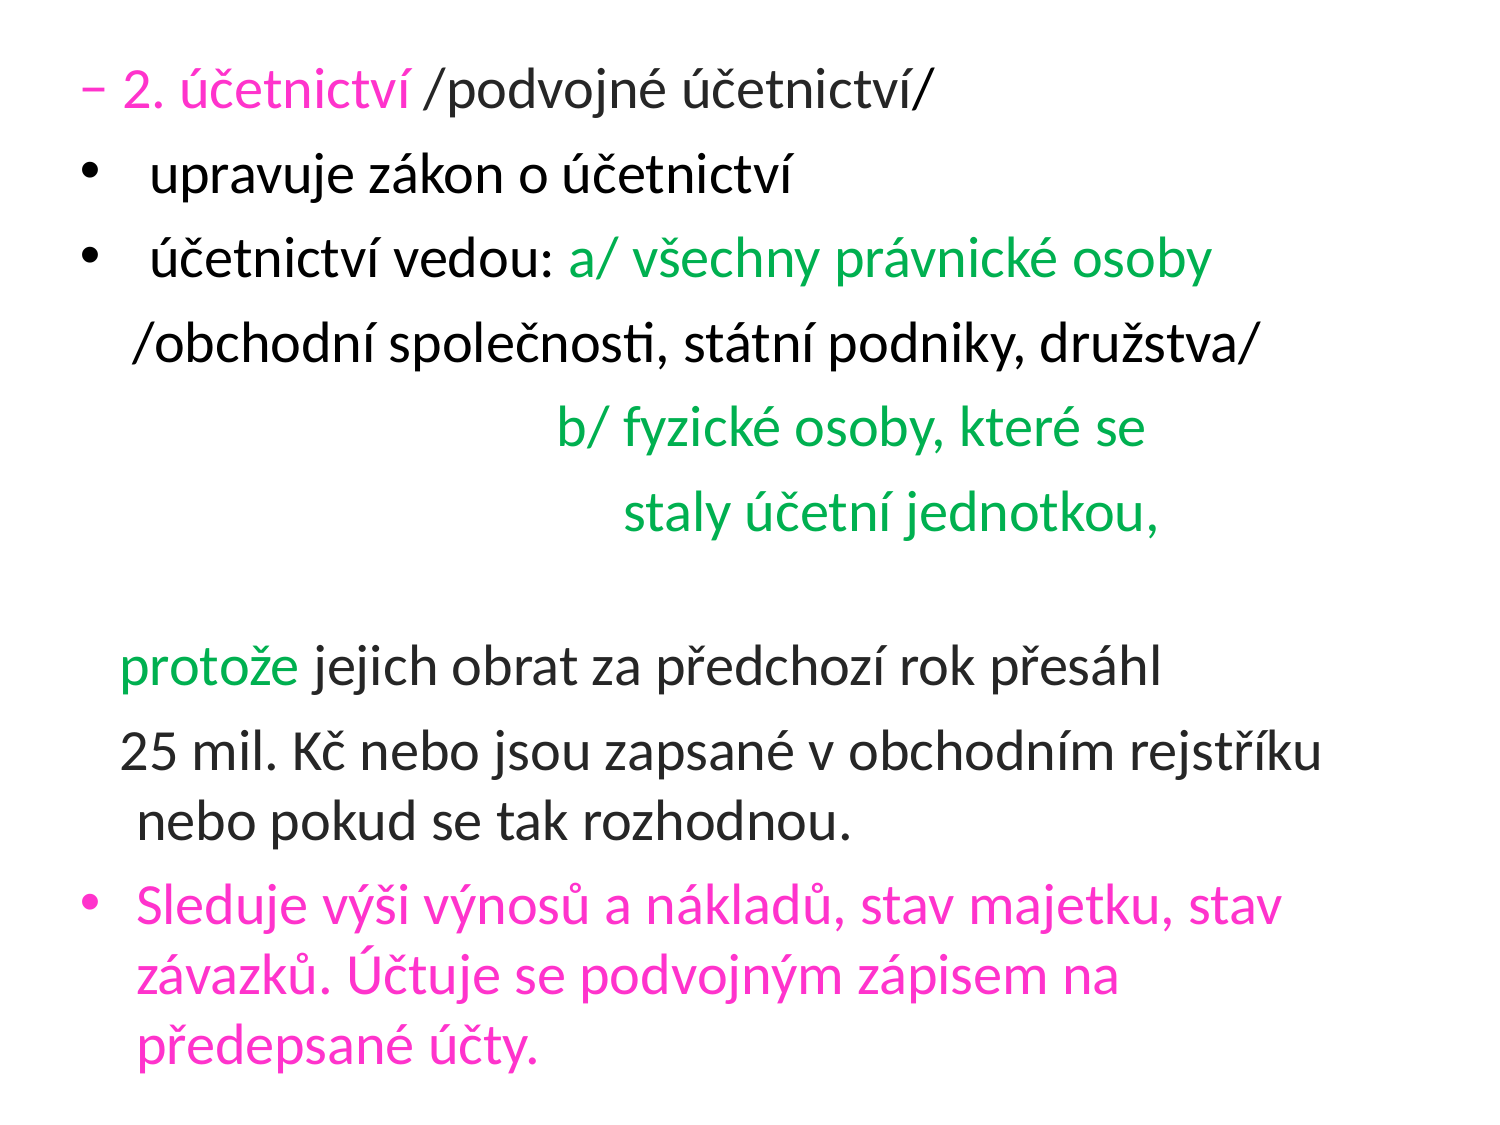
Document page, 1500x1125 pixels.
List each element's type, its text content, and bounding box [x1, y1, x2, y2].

list − 2. účetnictví /podvojné účetnictví/ upravuje zákon o účetnictví účetnictví vedou: a/ všechny právnické osoby /obchodní společnosti, státní podniky, družstva/ b/ fyzické osoby, které se staly účetní jednotkou, protože jejich obrat za předchozí rok přesáhl 25 mil. Kč nebo jsou zapsané v obchodním rejstříku nebo pokud se tak rozhodnou. Sleduje výši výnosů a nákladů, stav majetku, stav závazků. Účtuje se podvojným zápisem na předepsané účty. [64, 42, 1412, 1084]
